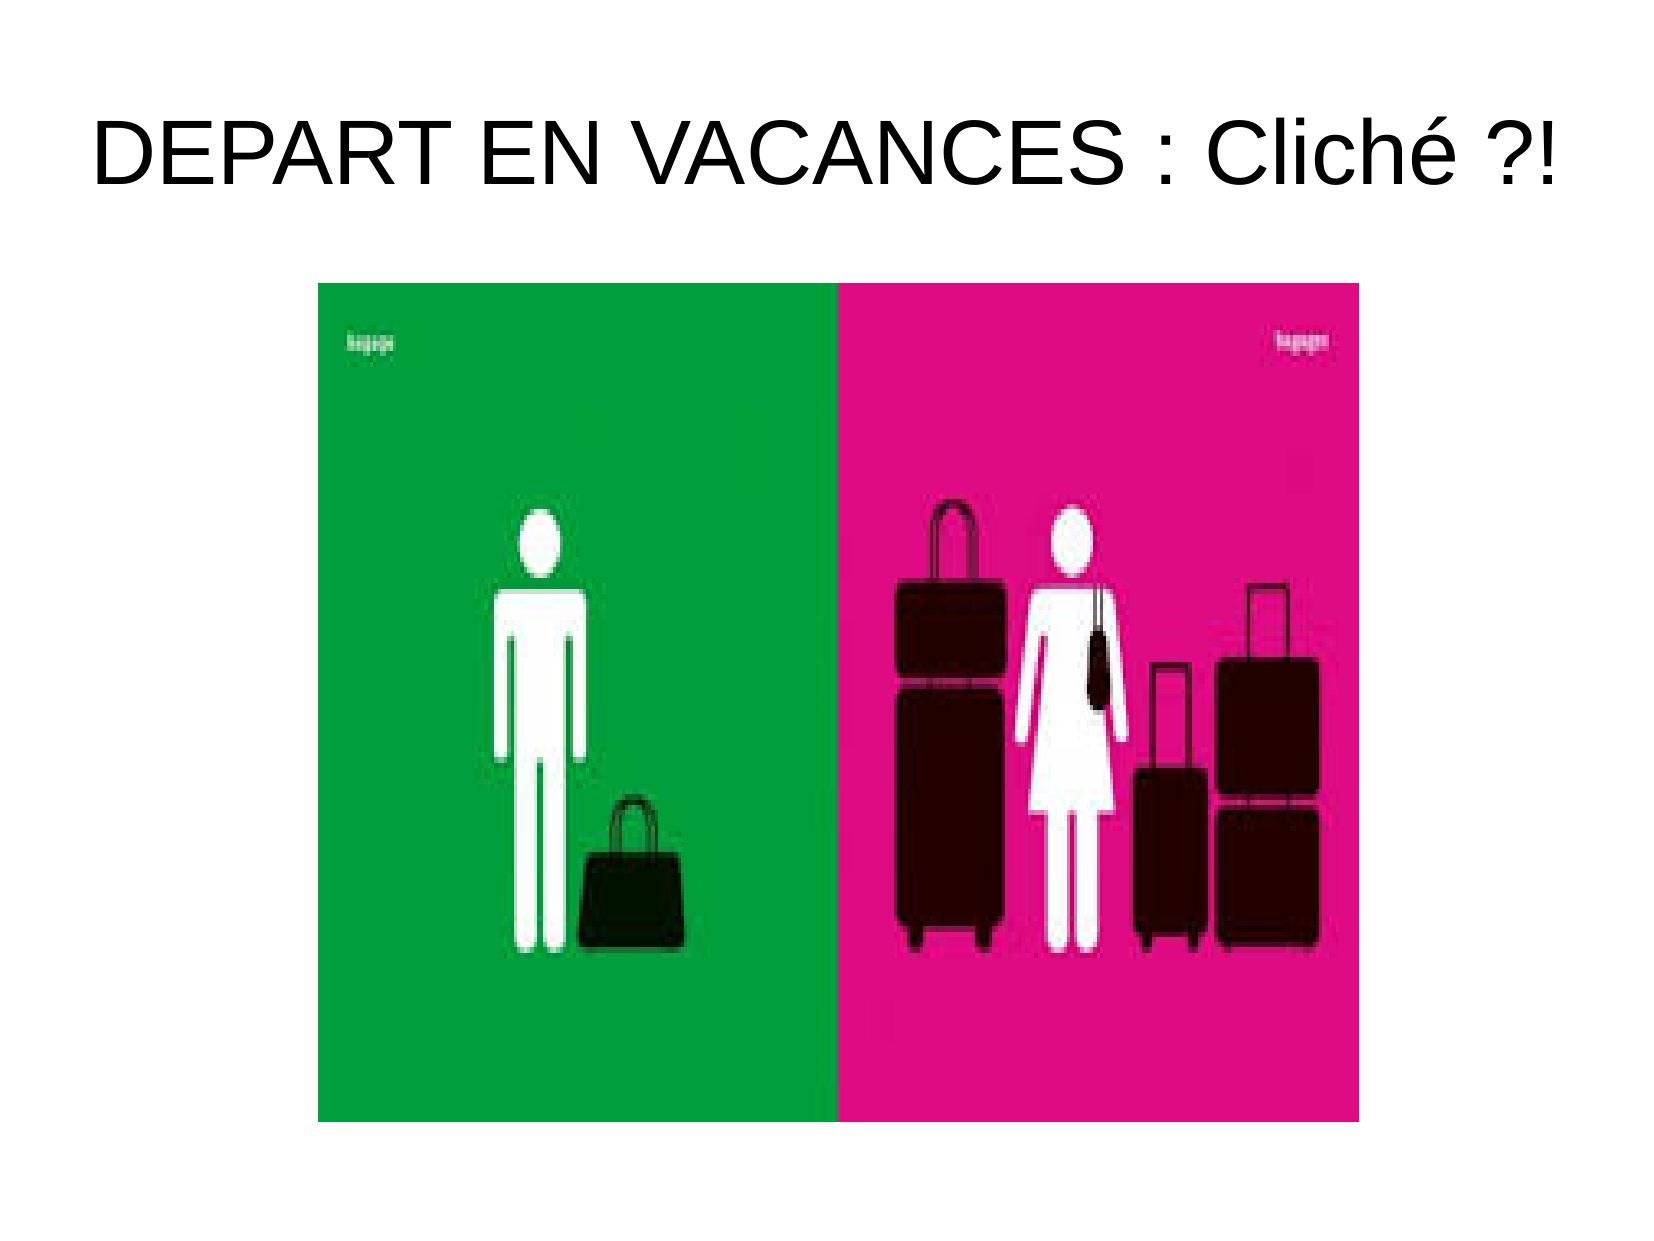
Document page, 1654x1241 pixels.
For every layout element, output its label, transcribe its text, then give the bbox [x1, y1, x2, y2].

picture [318, 283, 1359, 1123]
title DEPART EN VACANCES : Cliché ?! [82, 49, 1571, 257]
